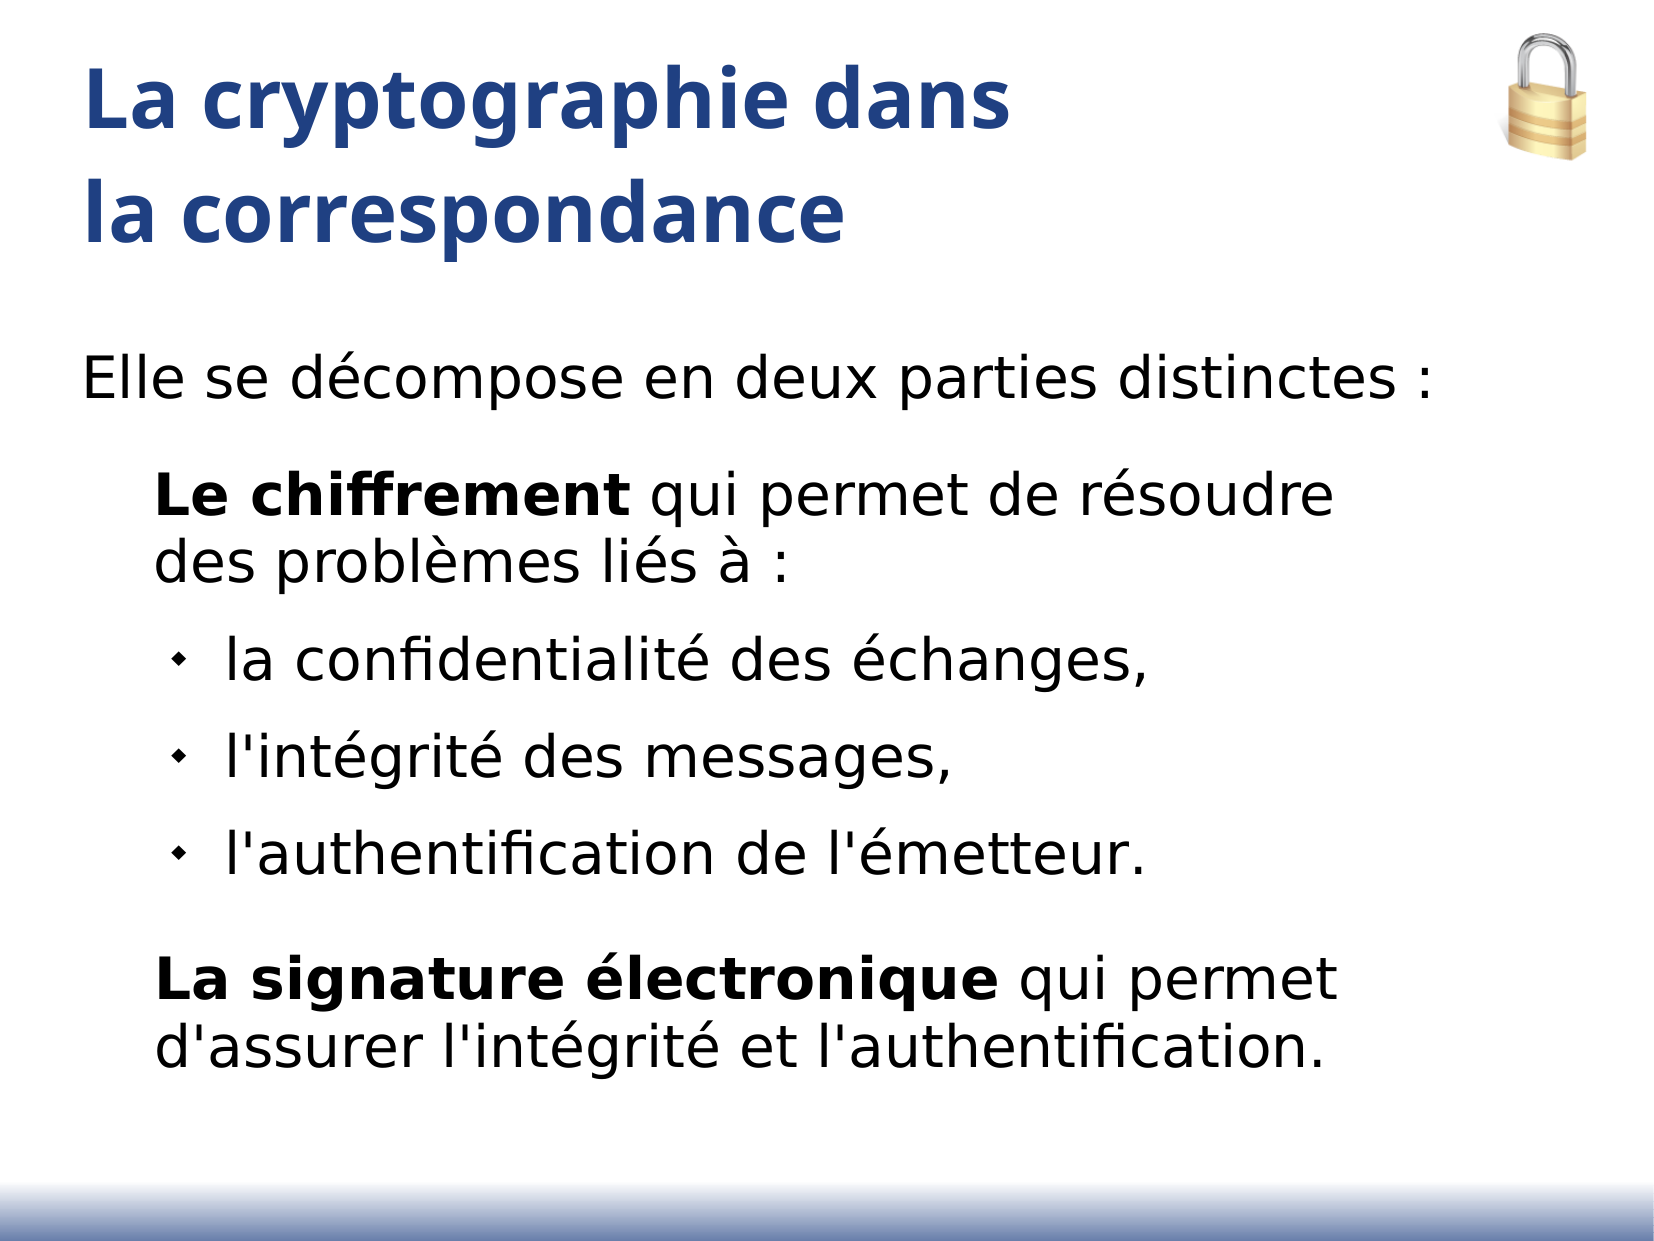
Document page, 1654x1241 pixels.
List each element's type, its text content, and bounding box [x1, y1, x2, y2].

list Le chiffrement qui permet de résoudre des problèmes liés à : la confidentialité des échanges, l'intégrité des messages, l'authentification de l'émetteur. [153, 461, 1563, 889]
list Elle se décompose en deux parties distinctes : [81, 317, 1570, 440]
title La cryptographie dans la correspondance [82, 56, 1571, 250]
list La signature électronique qui permet d'assurer l'intégrité et l'authentification. [83, 917, 1572, 1111]
picture [1476, 29, 1613, 166]
